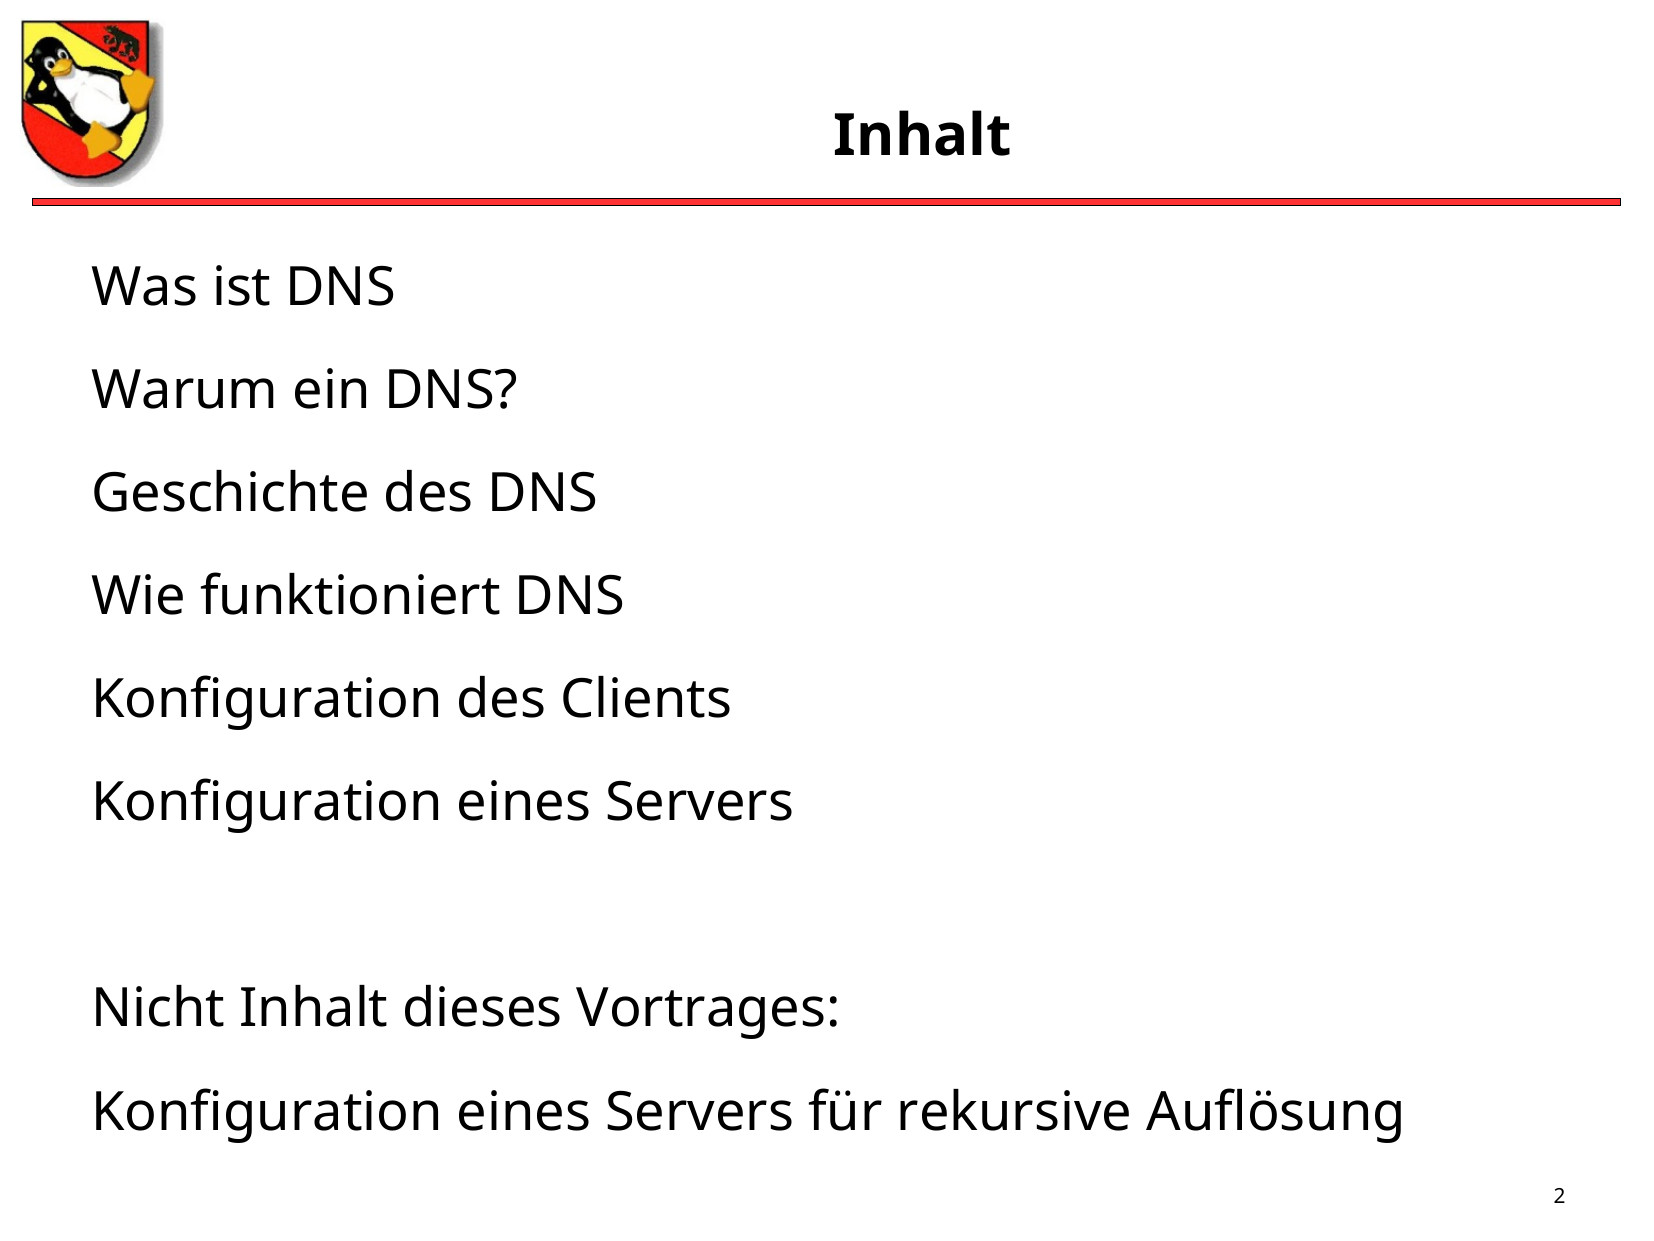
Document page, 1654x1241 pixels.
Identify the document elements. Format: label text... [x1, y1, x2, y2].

list Was ist DNS Warum ein DNS? Geschichte des DNS Wie funktioniert DNS Konfiguration des Clients Konfiguration eines Servers Nicht Inhalt dieses Vortrages: Konfiguration eines Servers für rekursive Auflösung [73, 247, 1610, 1152]
picture [19, 18, 168, 187]
title Inhalt [250, 88, 1595, 178]
